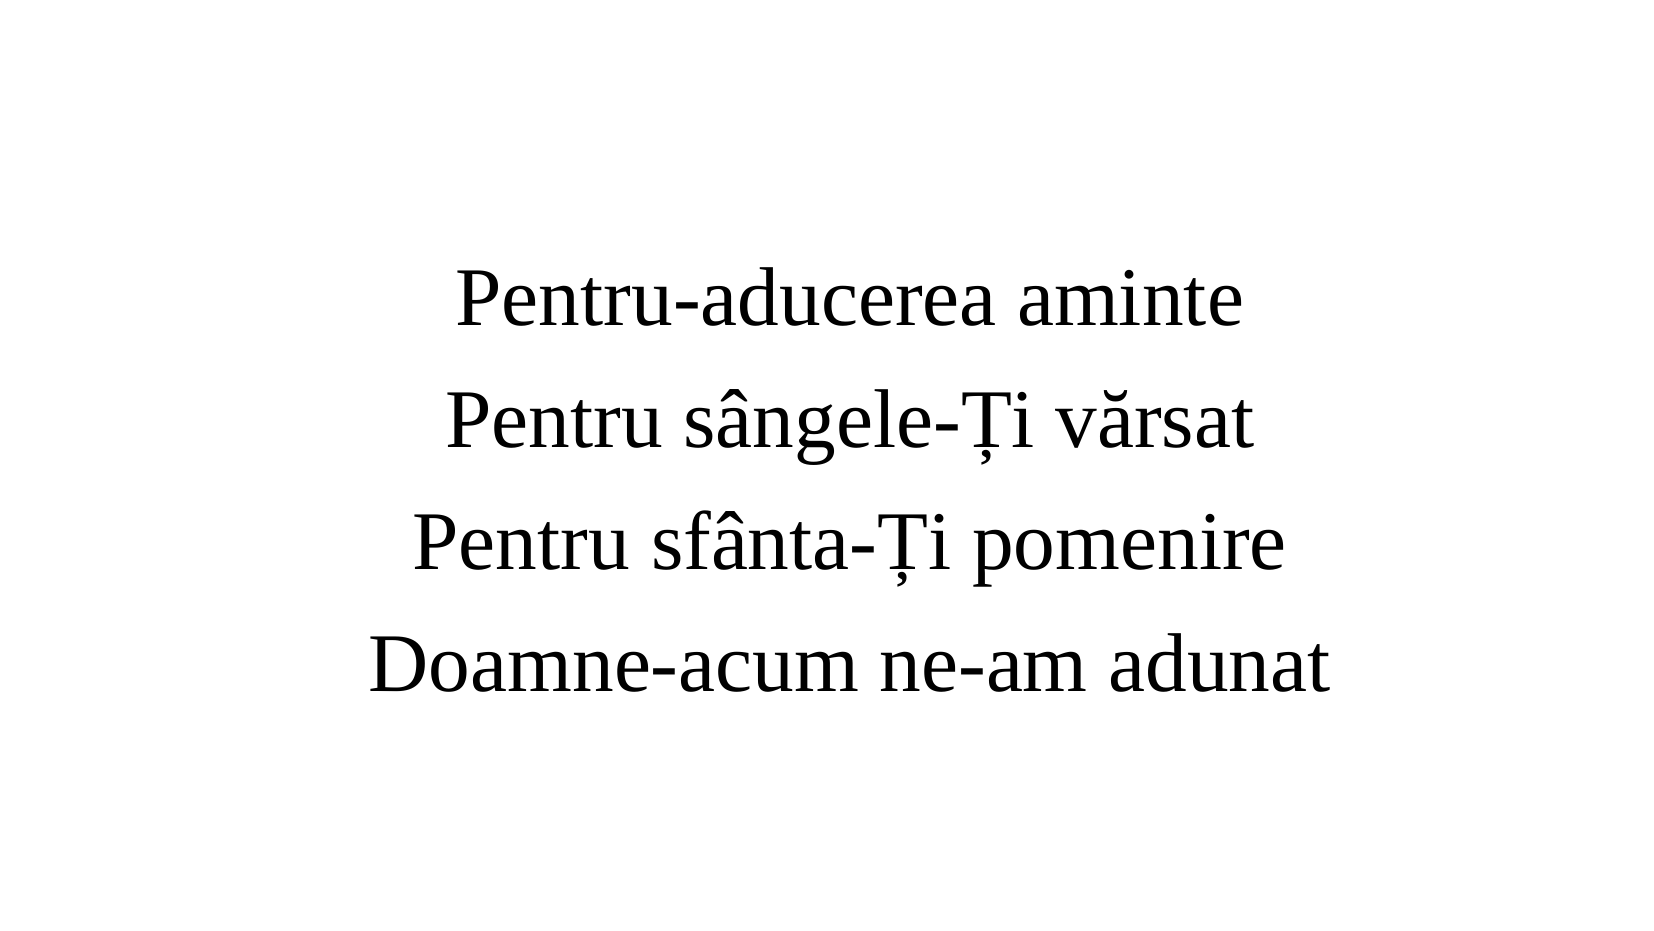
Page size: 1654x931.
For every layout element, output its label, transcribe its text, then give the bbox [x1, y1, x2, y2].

subtitle Pentru-aducerea aminte Pentru sângele-Ți vărsat Pentru sfânta-Ți pomenire Doamne-acum ne-am adunat [177, 238, 1524, 712]
